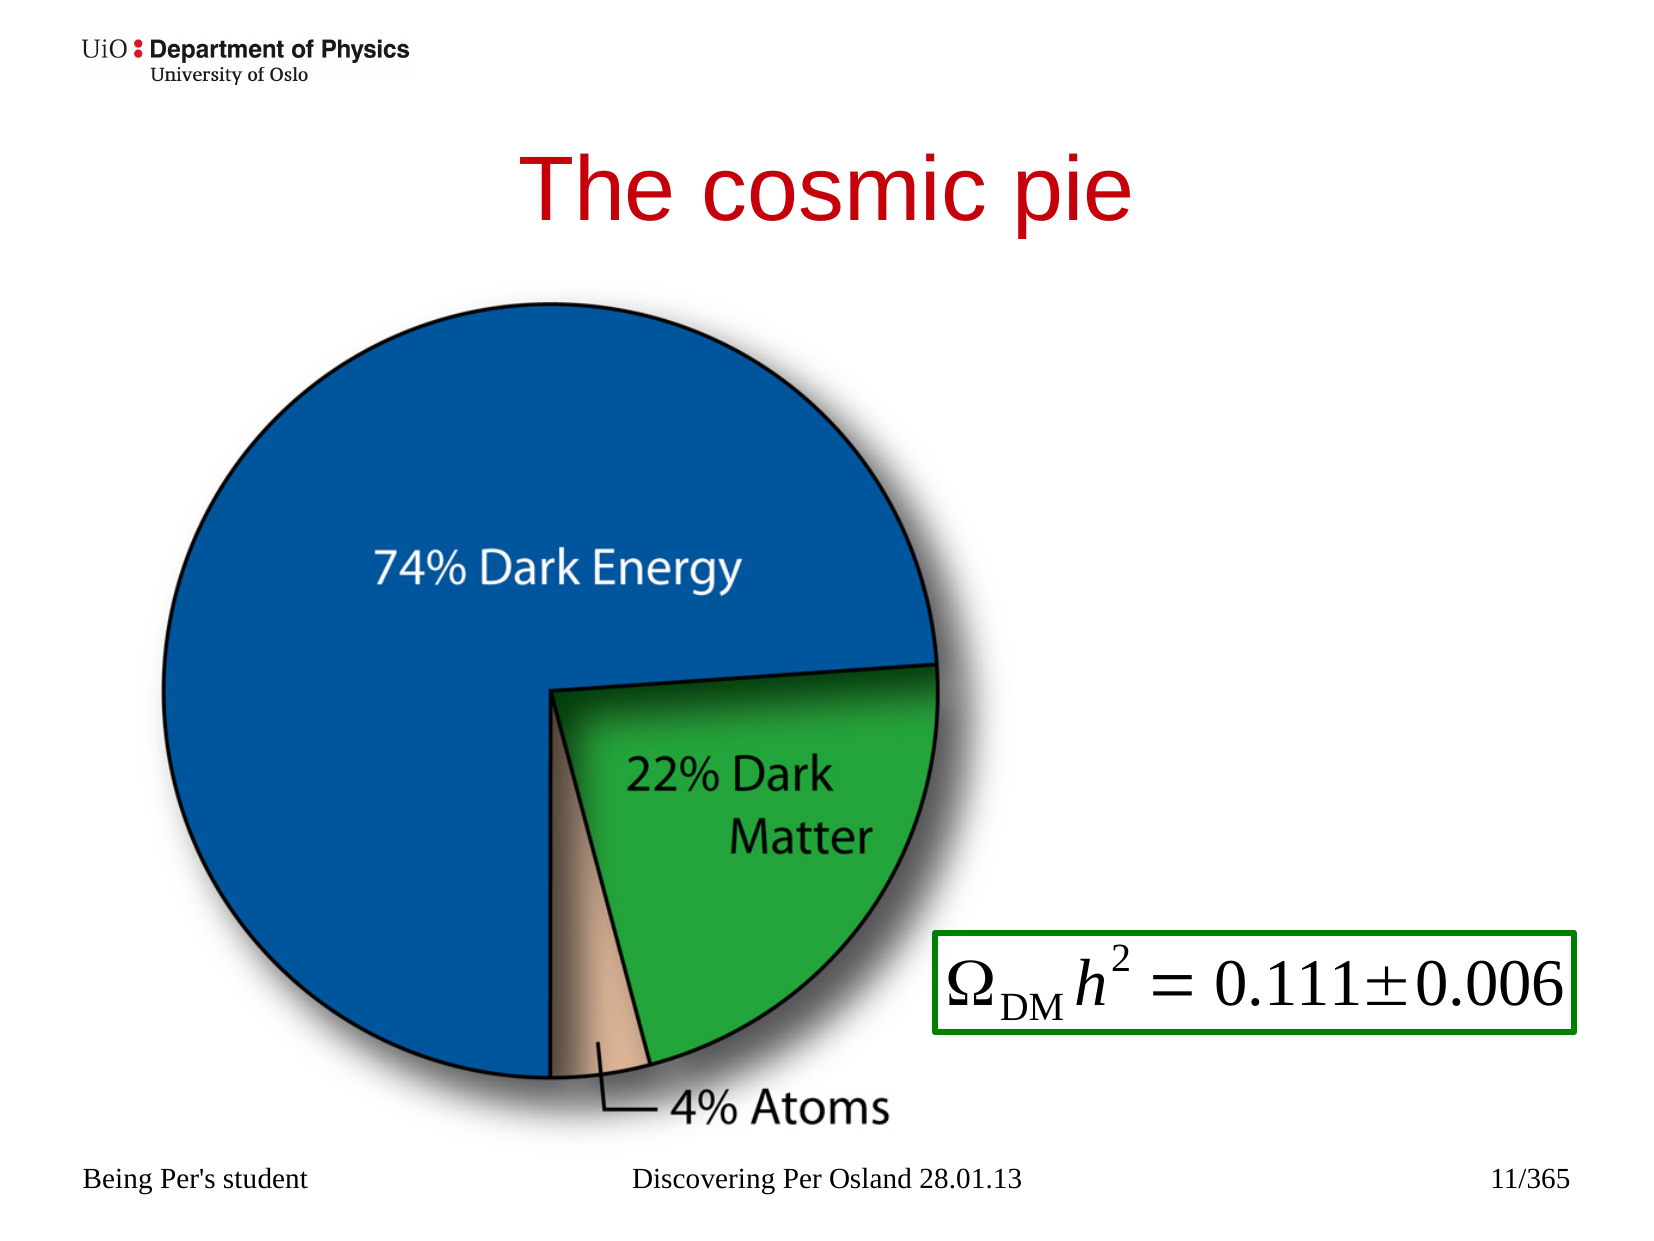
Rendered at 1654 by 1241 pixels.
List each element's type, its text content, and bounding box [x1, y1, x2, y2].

chart [938, 935, 1571, 1030]
picture [80, 37, 413, 86]
title The cosmic pie [82, 84, 1571, 292]
picture [130, 240, 1027, 1163]
